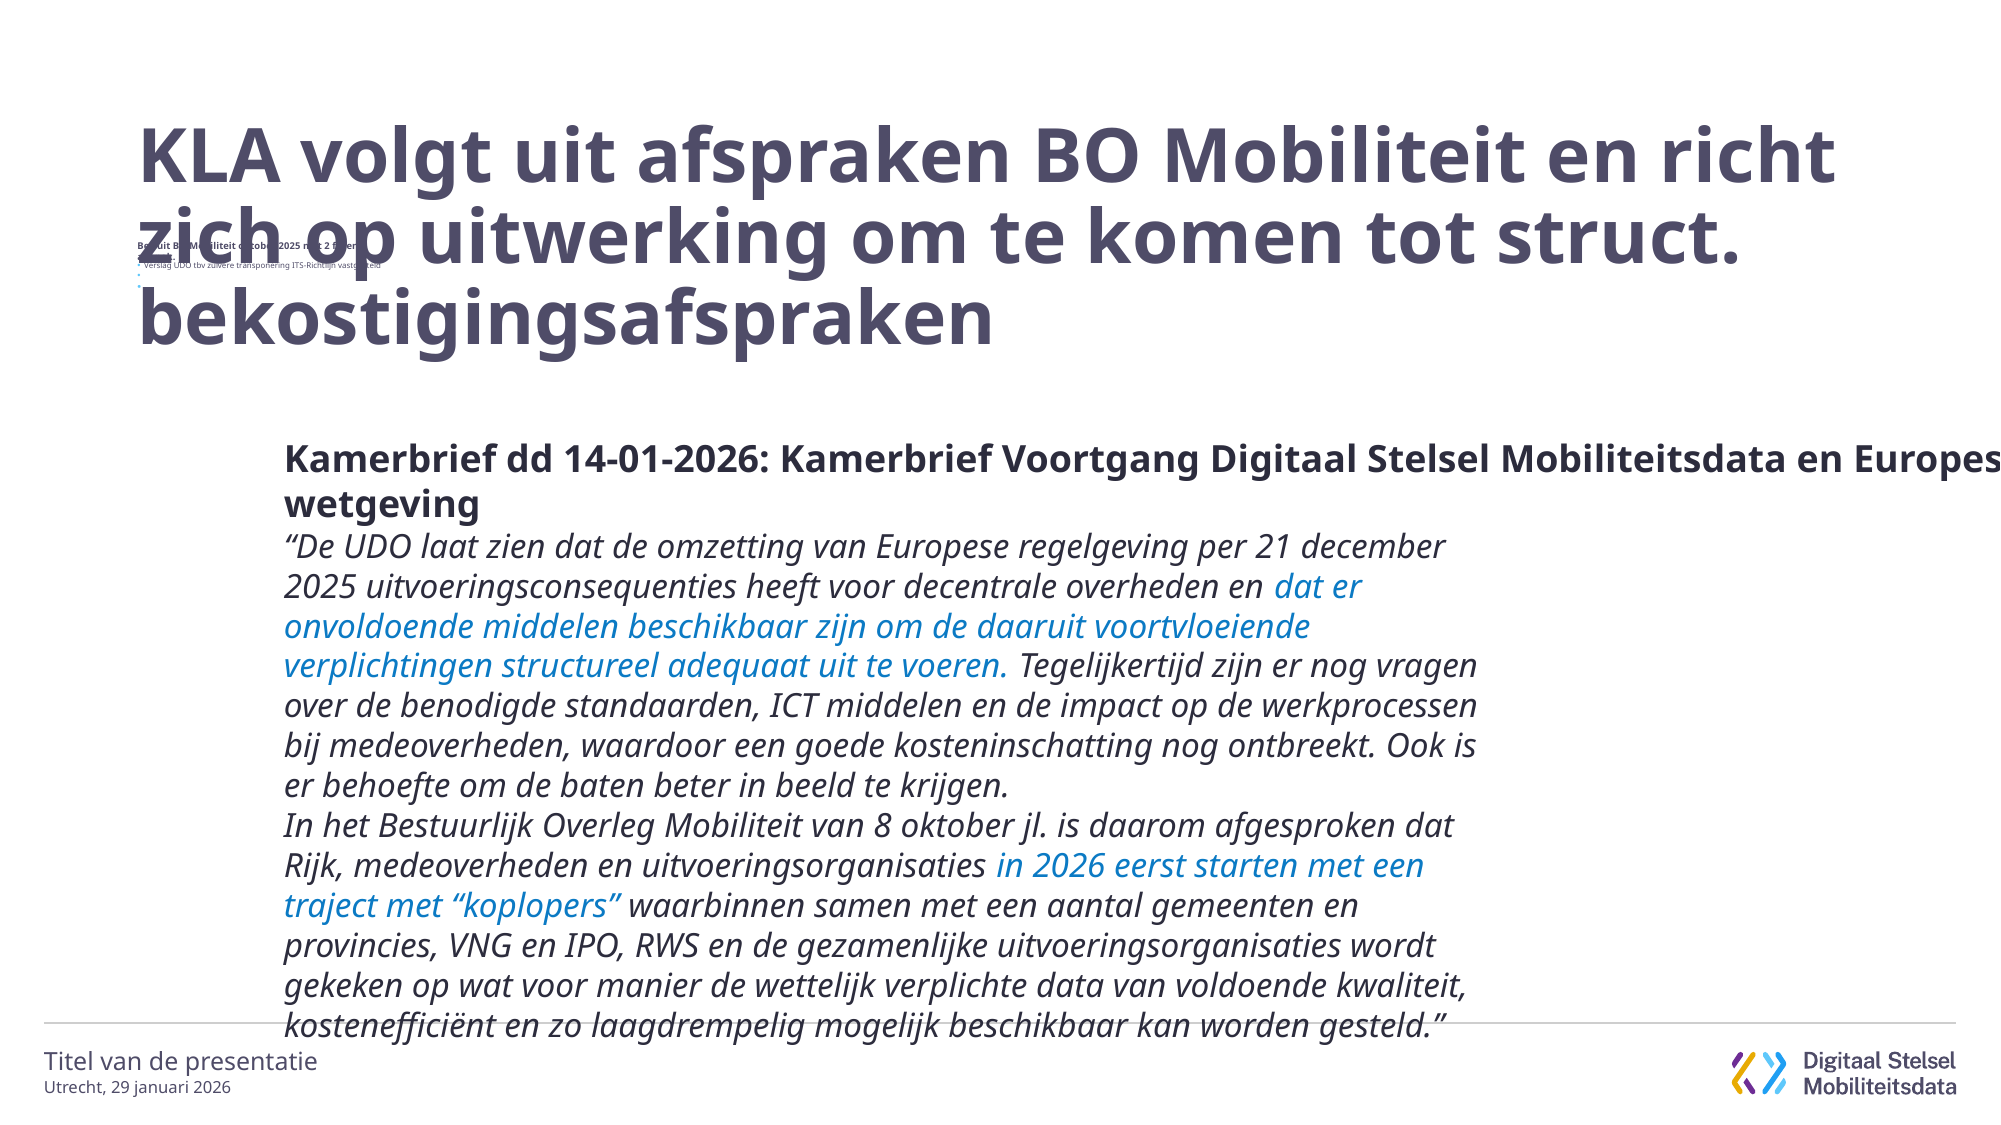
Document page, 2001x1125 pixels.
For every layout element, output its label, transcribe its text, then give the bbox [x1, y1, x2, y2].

text_box Utrecht, 29 januari 2026 [43, 1073, 494, 1100]
text_box Titel van de presentatie [43, 1044, 1001, 1072]
text_box Kamerbrief dd 14-01-2026: Kamerbrief Voortgang Digitaal Stelsel Mobiliteitsdata en Europese wetgeving “De UDO laat zien dat de omzetting van Europese regelgeving per 21 december 2025 uitvoeringsconsequenties heeft voor decentrale overheden en dat er onvoldoende middelen beschikbaar zijn om de daaruit voortvloeiende verplichtingen structureel adequaat uit te voeren. Tegelijkertijd zijn er nog vragen over de benodigde standaarden, ICT middelen en de impact op de werkprocessen bij medeoverheden, waardoor een goede kosteninschatting nog ontbreekt. Ook is er behoefte om de baten beter in beeld te krijgen. In het Bestuurlijk Overleg Mobiliteit van 8 oktober jl. is daarom afgesproken dat Rijk, medeoverheden en uitvoeringsorganisaties in 2026 eerst starten met een traject met “koplopers” waarbinnen samen met een aantal gemeenten en provincies, VNG en IPO, RWS en de gezamenlijke uitvoeringsorganisaties wordt gekeken op wat voor manier de wettelijk verplichte data van voldoende kwaliteit, kostenefficiënt en zo laagdrempelig mogelijk beschikbaar kan worden gesteld.” [268, 427, 2000, 1014]
title KLA volgt uit afspraken BO Mobiliteit en richt zich op uitwerking om te komen tot struct. bekostigingsafspraken [137, 140, 1961, 217]
list Besluit BO Mobiliteit oktober 2025 met 2 fasen aanpak. Verslag UDO tbv zuivere transponering ITS-Richtlijn vastgesteld [137, 290, 1944, 925]
